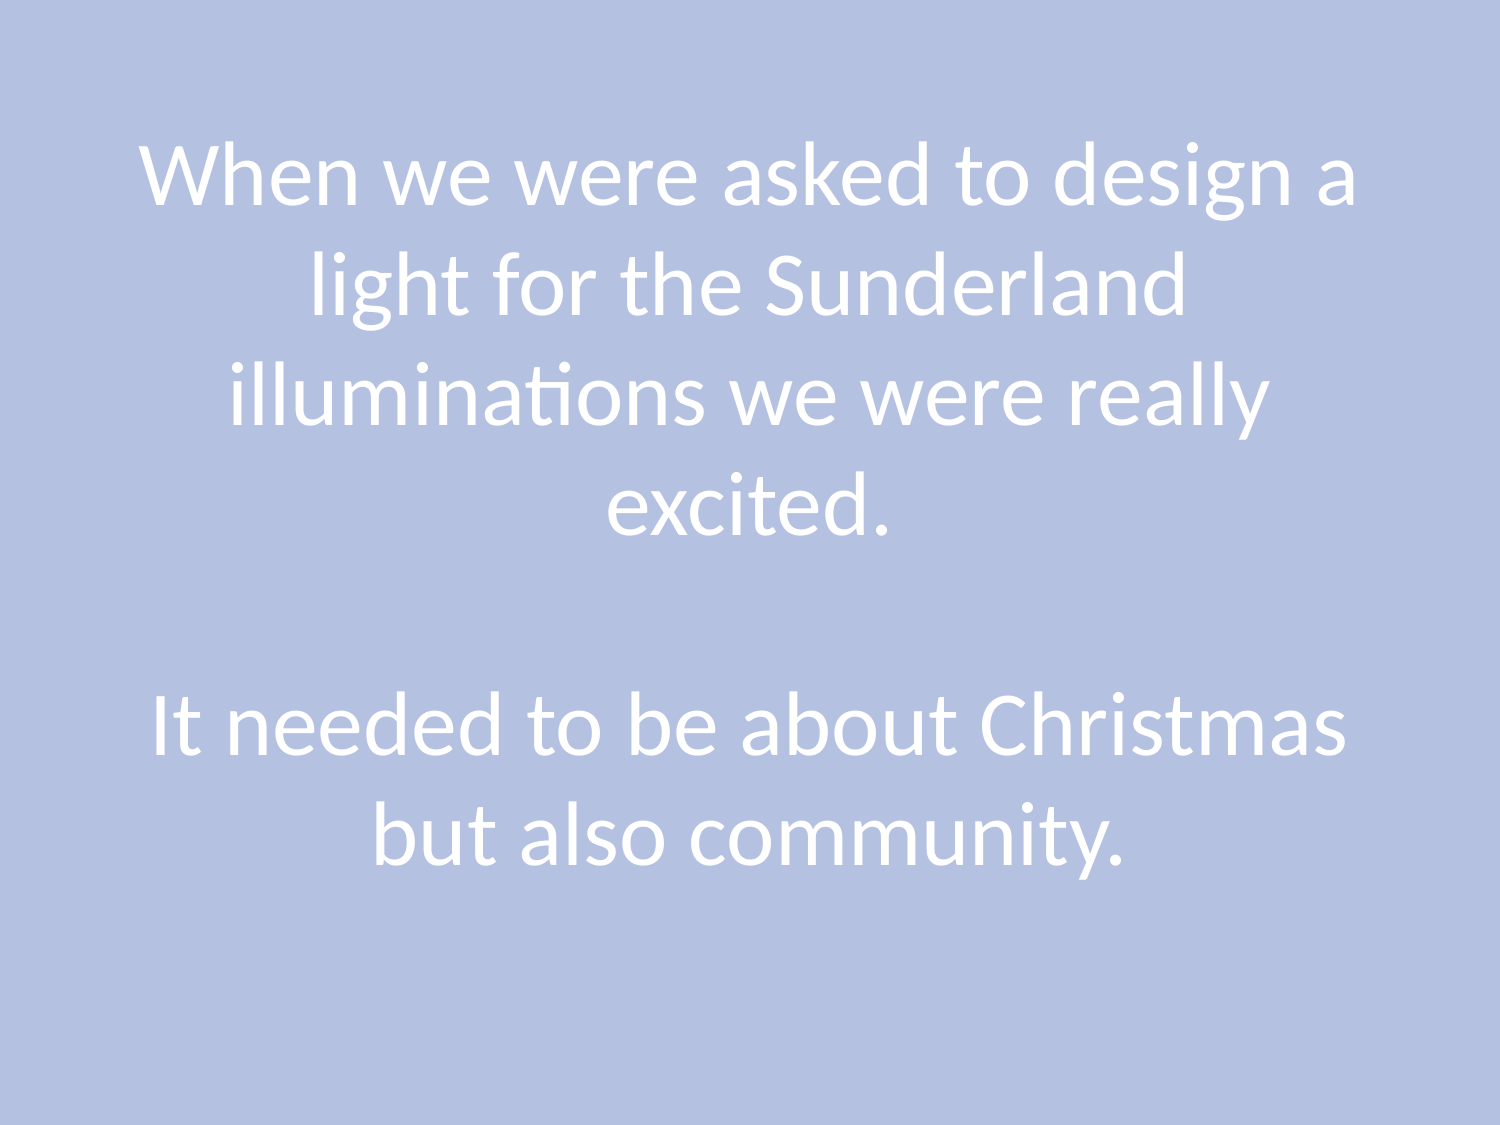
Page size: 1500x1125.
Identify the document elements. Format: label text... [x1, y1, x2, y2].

title When we were asked to design a light for the Sunderland illuminations we were really excited. It needed to be about Christmas but also community. [75, 45, 1426, 953]
